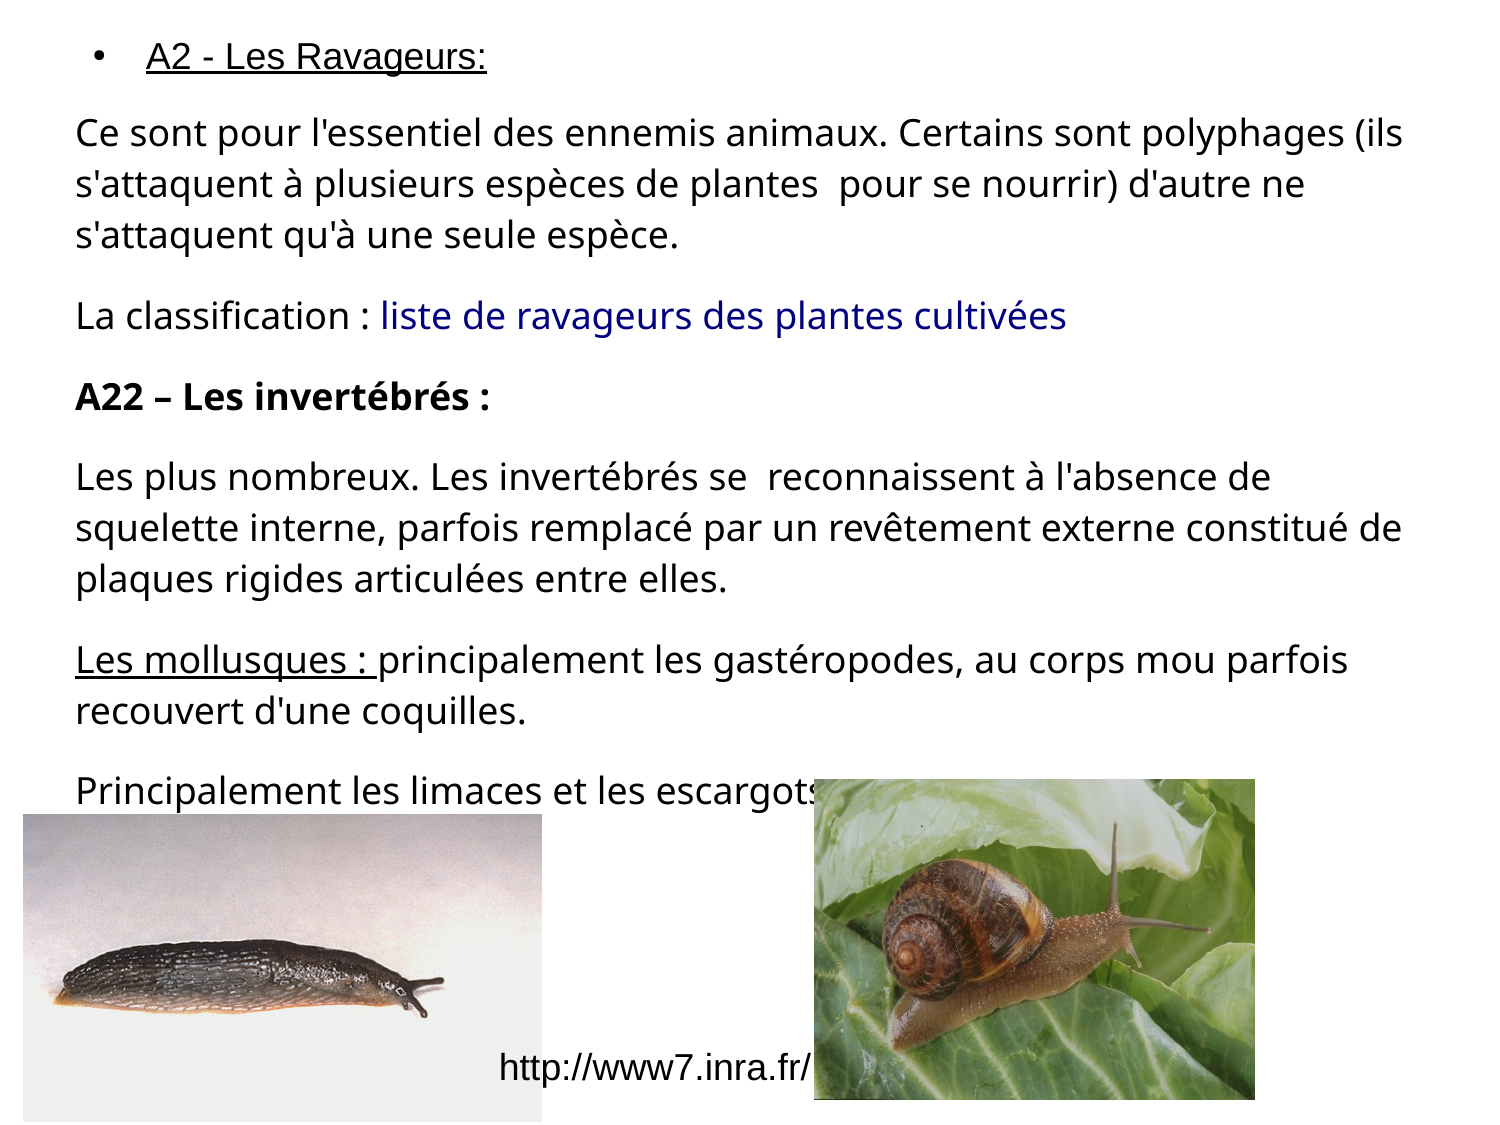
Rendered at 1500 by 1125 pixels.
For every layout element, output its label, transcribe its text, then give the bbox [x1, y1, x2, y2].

text_box http://www7.inra.fr/ [484, 1039, 839, 1097]
picture [814, 779, 1255, 1100]
picture [23, 814, 542, 1122]
list A2 - Les Ravageurs: Ce sont pour l'essentiel des ennemis animaux. Certains sont polyphages (ils s'attaquent à plusieurs espèces de plantes pour se nourrir) d'autre ne s'attaquent qu'à une seule espèce. La classification : liste de ravageurs des plantes cultivées A22 – Les invertébrés : Les plus nombreux. Les invertébrés se reconnaissent à l'absence de squelette interne, parfois remplacé par un revêtement externe constitué de plaques rigides articulées entre elles. Les mollusques : principalement les gastéropodes, au corps mou parfois recouvert d'une coquilles. Principalement les limaces et les escargots. [75, 35, 1425, 1087]
